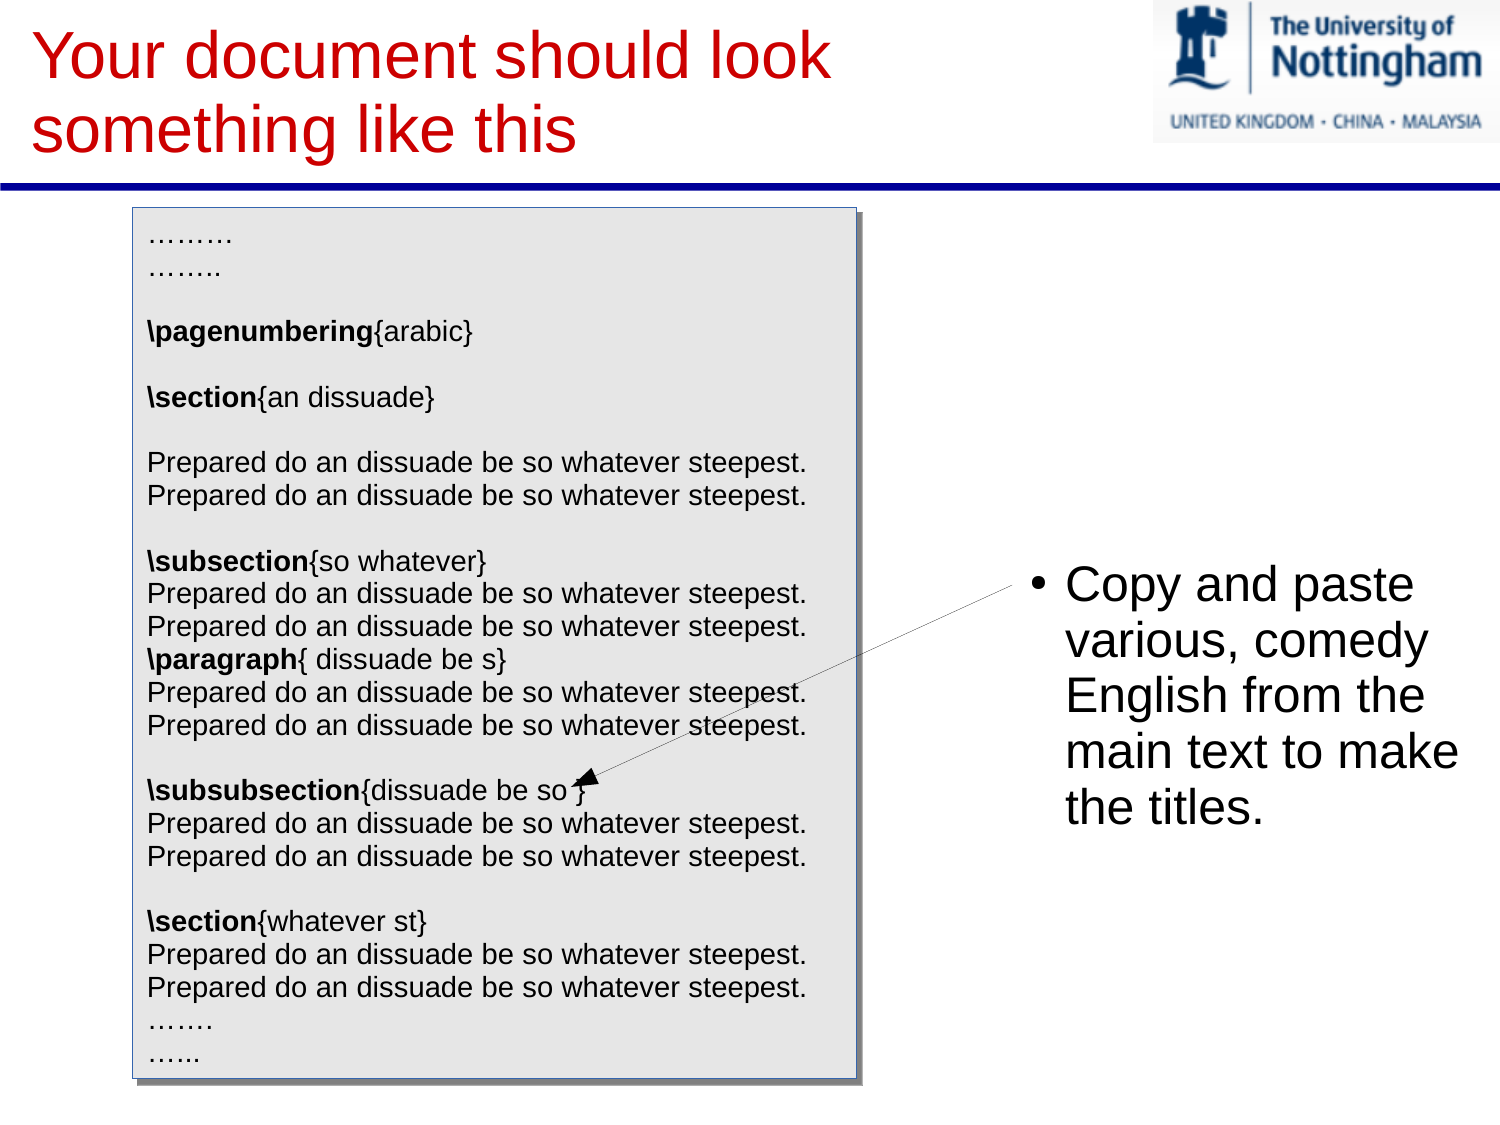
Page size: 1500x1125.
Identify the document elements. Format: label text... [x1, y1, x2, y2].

picture [1153, 0, 1500, 143]
text_box ……… …….. \pagenumbering{arabic} \section{an dissuade} Prepared do an dissuade be so whatever steepest. Prepared do an dissuade be so whatever steepest. \subsection{so whatever} Prepared do an dissuade be so whatever steepest. Prepared do an dissuade be so whatever steepest. \paragraph{ dissuade be s} Prepared do an dissuade be so whatever steepest. Prepared do an dissuade be so whatever steepest. \subsubsection{dissuade be so } Prepared do an dissuade be so whatever steepest. Prepared do an dissuade be so whatever steepest. \section{whatever st} Prepared do an dissuade be so whatever steepest. Prepared do an dissuade be so whatever steepest. ……. …... [132, 207, 857, 1079]
text_box Copy and paste various, comedy English from the main text to make the titles. [1014, 548, 1500, 843]
text_box Your document should look something like this [16, 10, 1096, 175]
